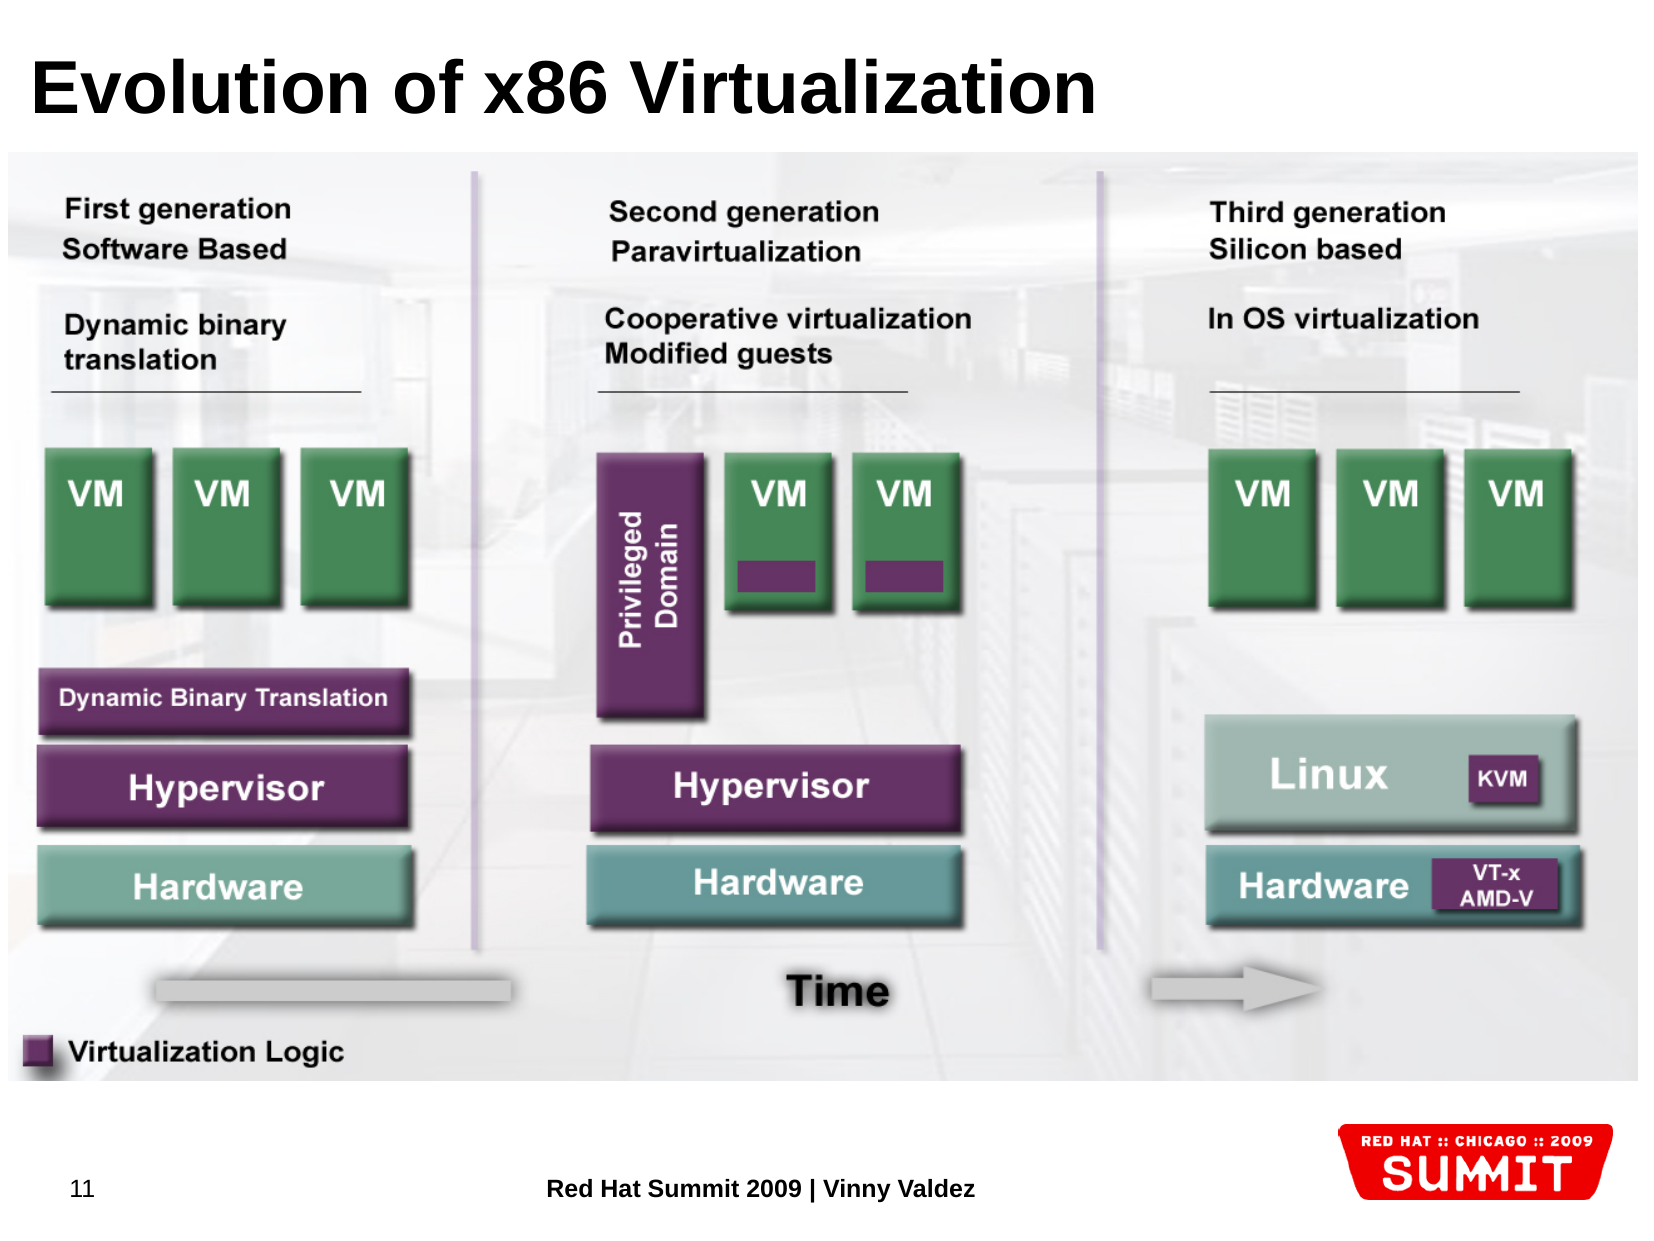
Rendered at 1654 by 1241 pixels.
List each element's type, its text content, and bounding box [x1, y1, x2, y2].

title Evolution of x86 Virtualization [14, 24, 1501, 151]
picture [1338, 1124, 1613, 1200]
picture [8, 152, 1638, 1081]
